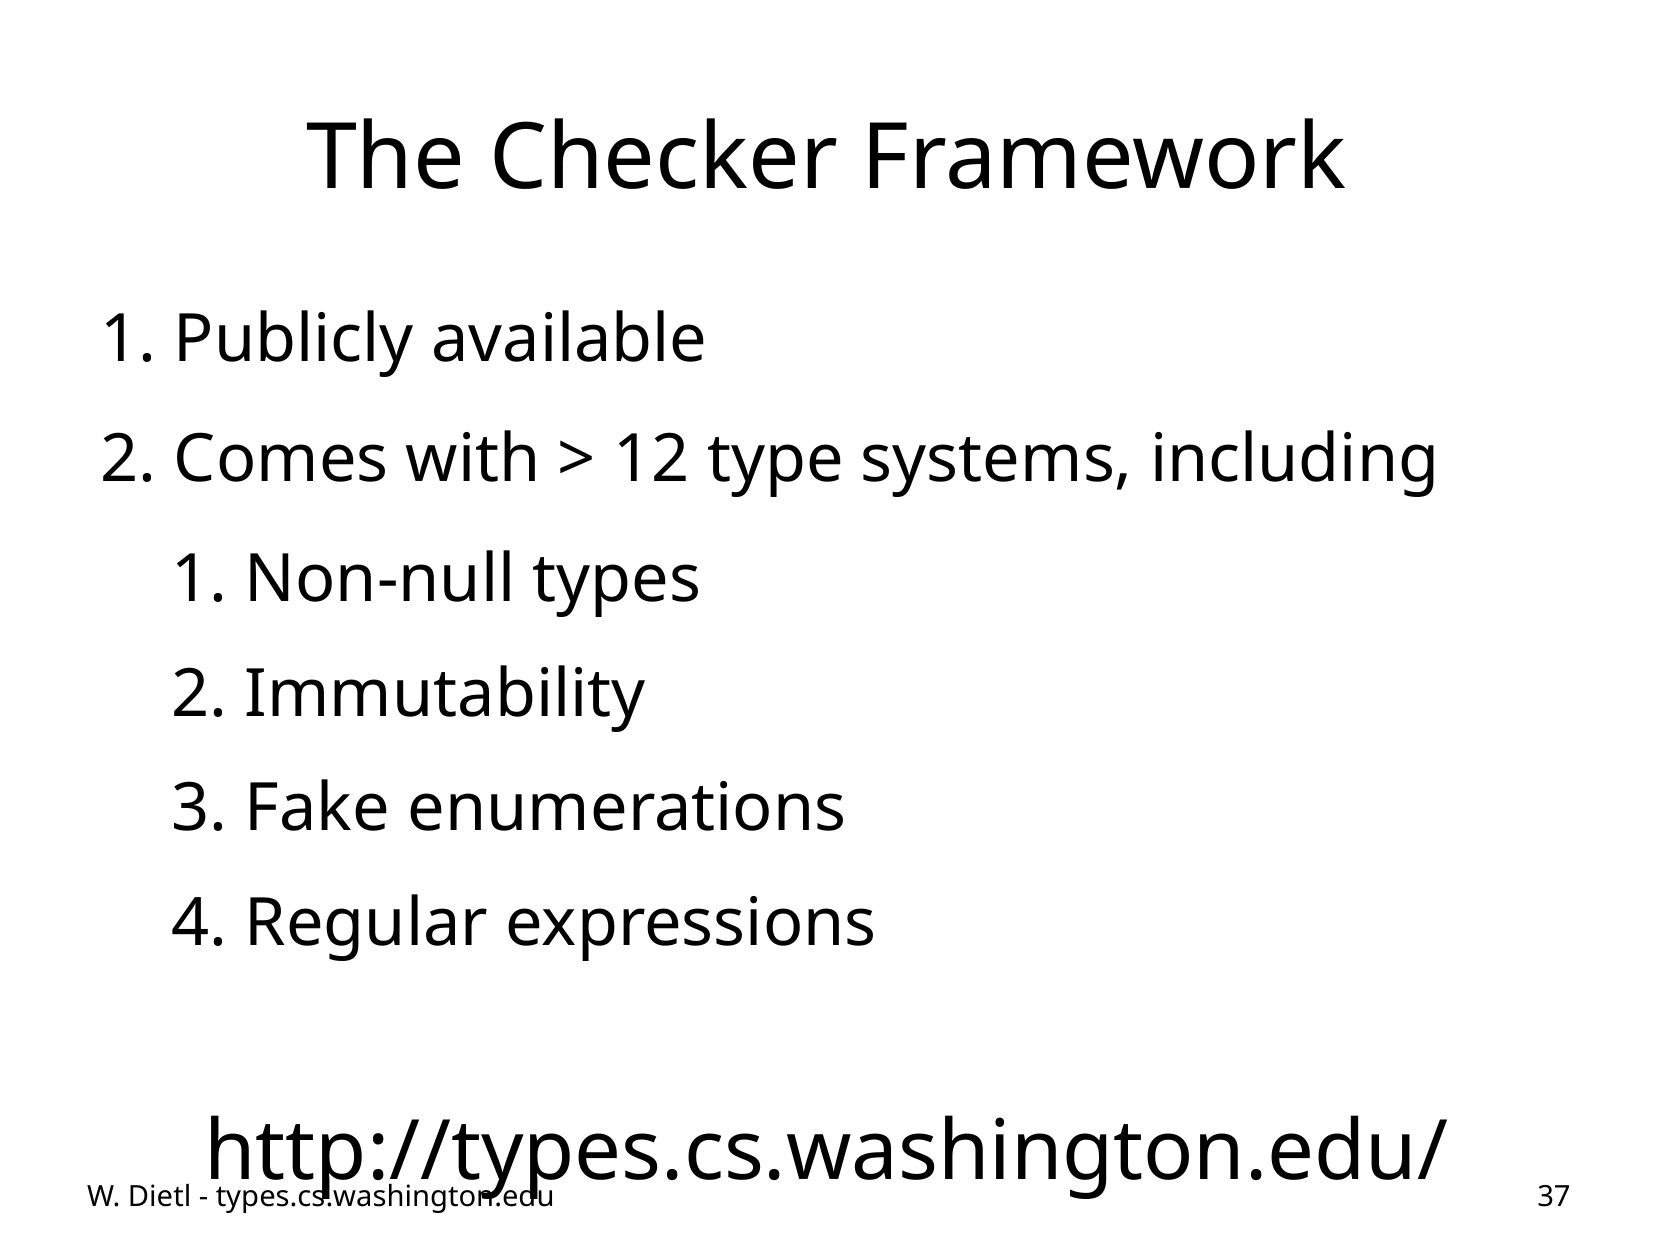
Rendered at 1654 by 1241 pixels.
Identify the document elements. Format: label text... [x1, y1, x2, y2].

title The Checker Framework [82, 49, 1571, 257]
list Publicly available Comes with > 12 type systems, including Non-null types Immutability Fake enumerations Regular expressions http://types.cs.washington.edu/ [82, 290, 1571, 1109]
